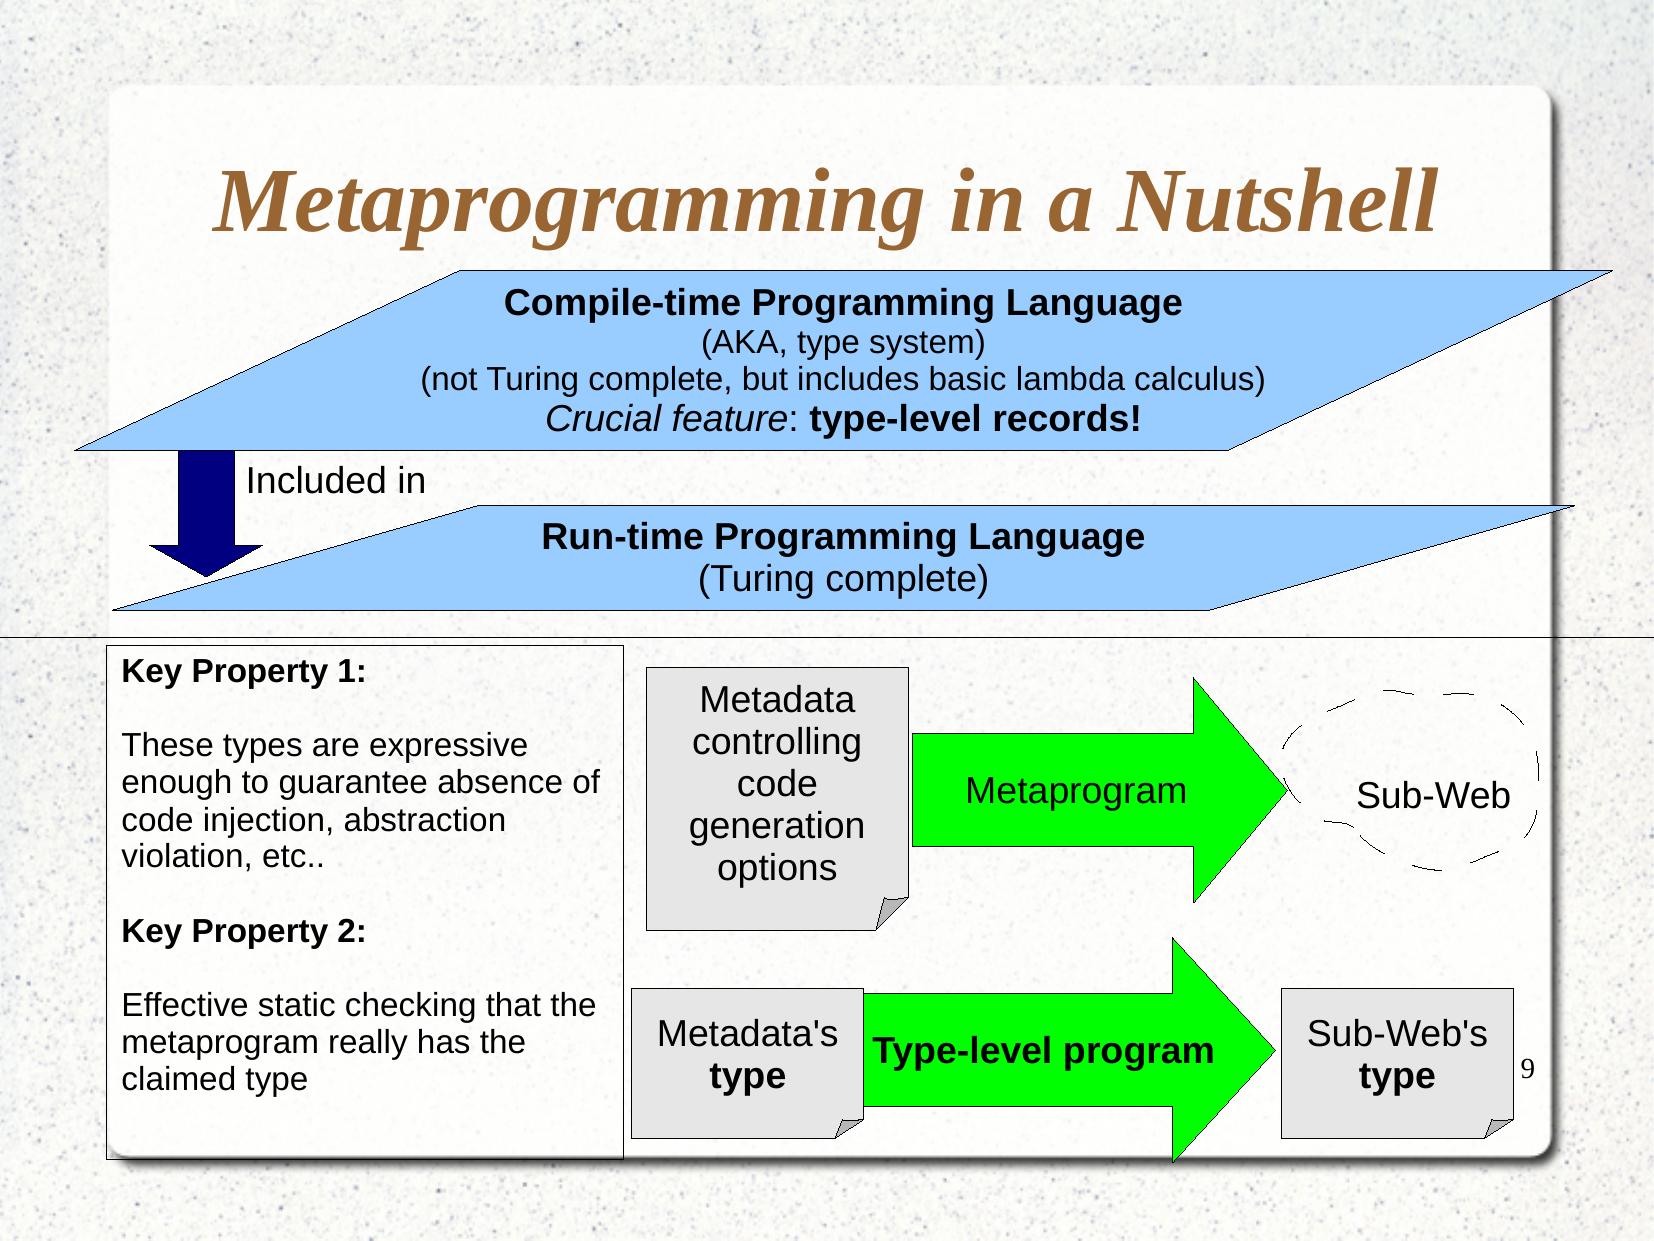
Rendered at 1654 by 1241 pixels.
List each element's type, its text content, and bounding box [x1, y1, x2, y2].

text_box Metaprogram [912, 677, 1288, 903]
text_box Run-time Programming Language (Turing complete) [112, 505, 1575, 611]
text_box Sub-Web [1341, 766, 1526, 829]
text_box Metadata's type [631, 988, 864, 1139]
text_box [149, 450, 263, 577]
text_box Type-level program [863, 937, 1276, 1163]
text_box Key Property 1: These types are expressive enough to guarantee absence of code injection, abstraction violation, etc.. Key Property 2: Effective static checking that the metaprogram really has the claimed type [106, 645, 624, 1160]
text_box Sub-Web's type [1281, 988, 1514, 1139]
picture [0, 0, 1654, 637]
picture [0, 638, 1654, 1241]
title Metaprogramming in a Nutshell [118, 96, 1536, 304]
text_box Included in [230, 452, 456, 514]
text_box Compile-time Programming Language (AKA, type system) (not Turing complete, but includes basic lambda calculus) Crucial feature: type-level records! [74, 270, 1613, 451]
text_box Metadata controlling code generation options [646, 667, 909, 931]
